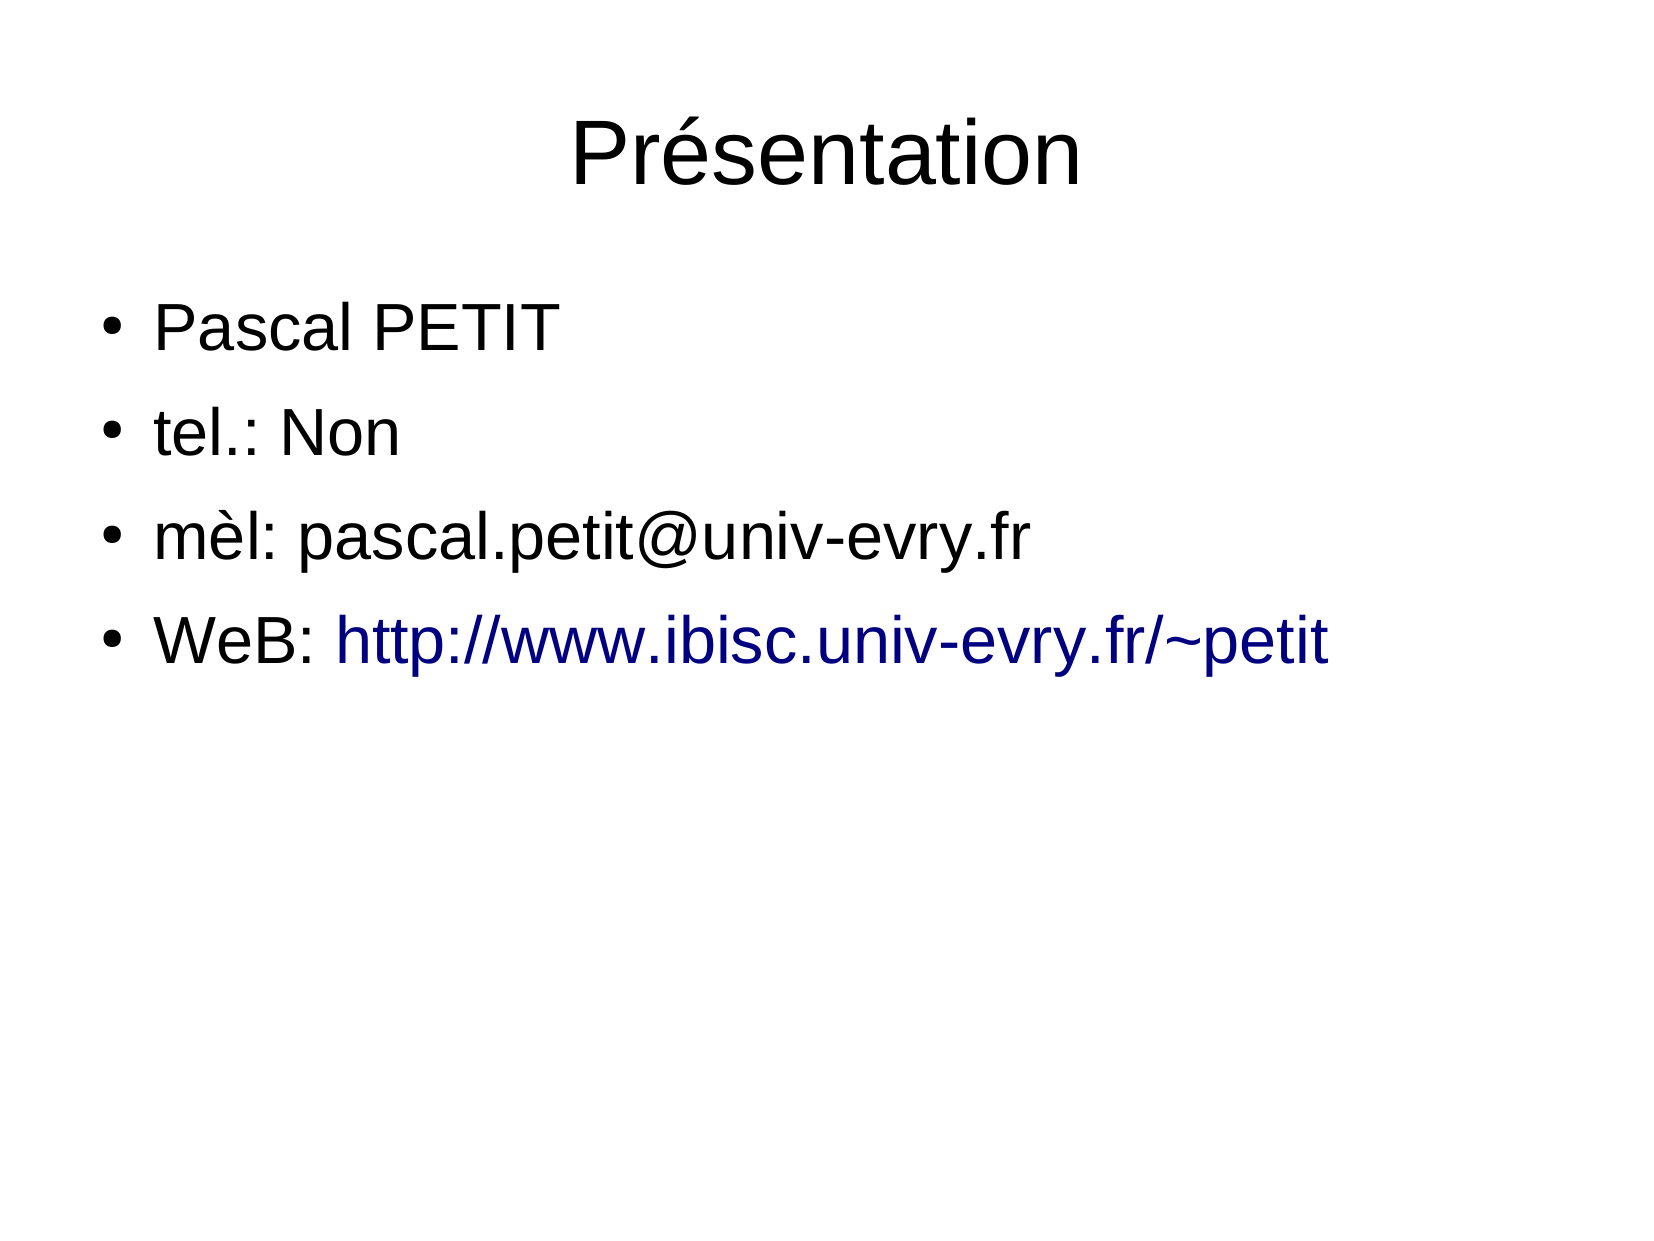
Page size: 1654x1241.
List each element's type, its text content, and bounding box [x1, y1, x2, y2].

list Pascal PETIT tel.: Non mèl: pascal.petit@univ-evry.fr WeB: http://www.ibisc.univ-evry.fr/~petit [82, 290, 1571, 1109]
title Présentation [82, 49, 1571, 257]
